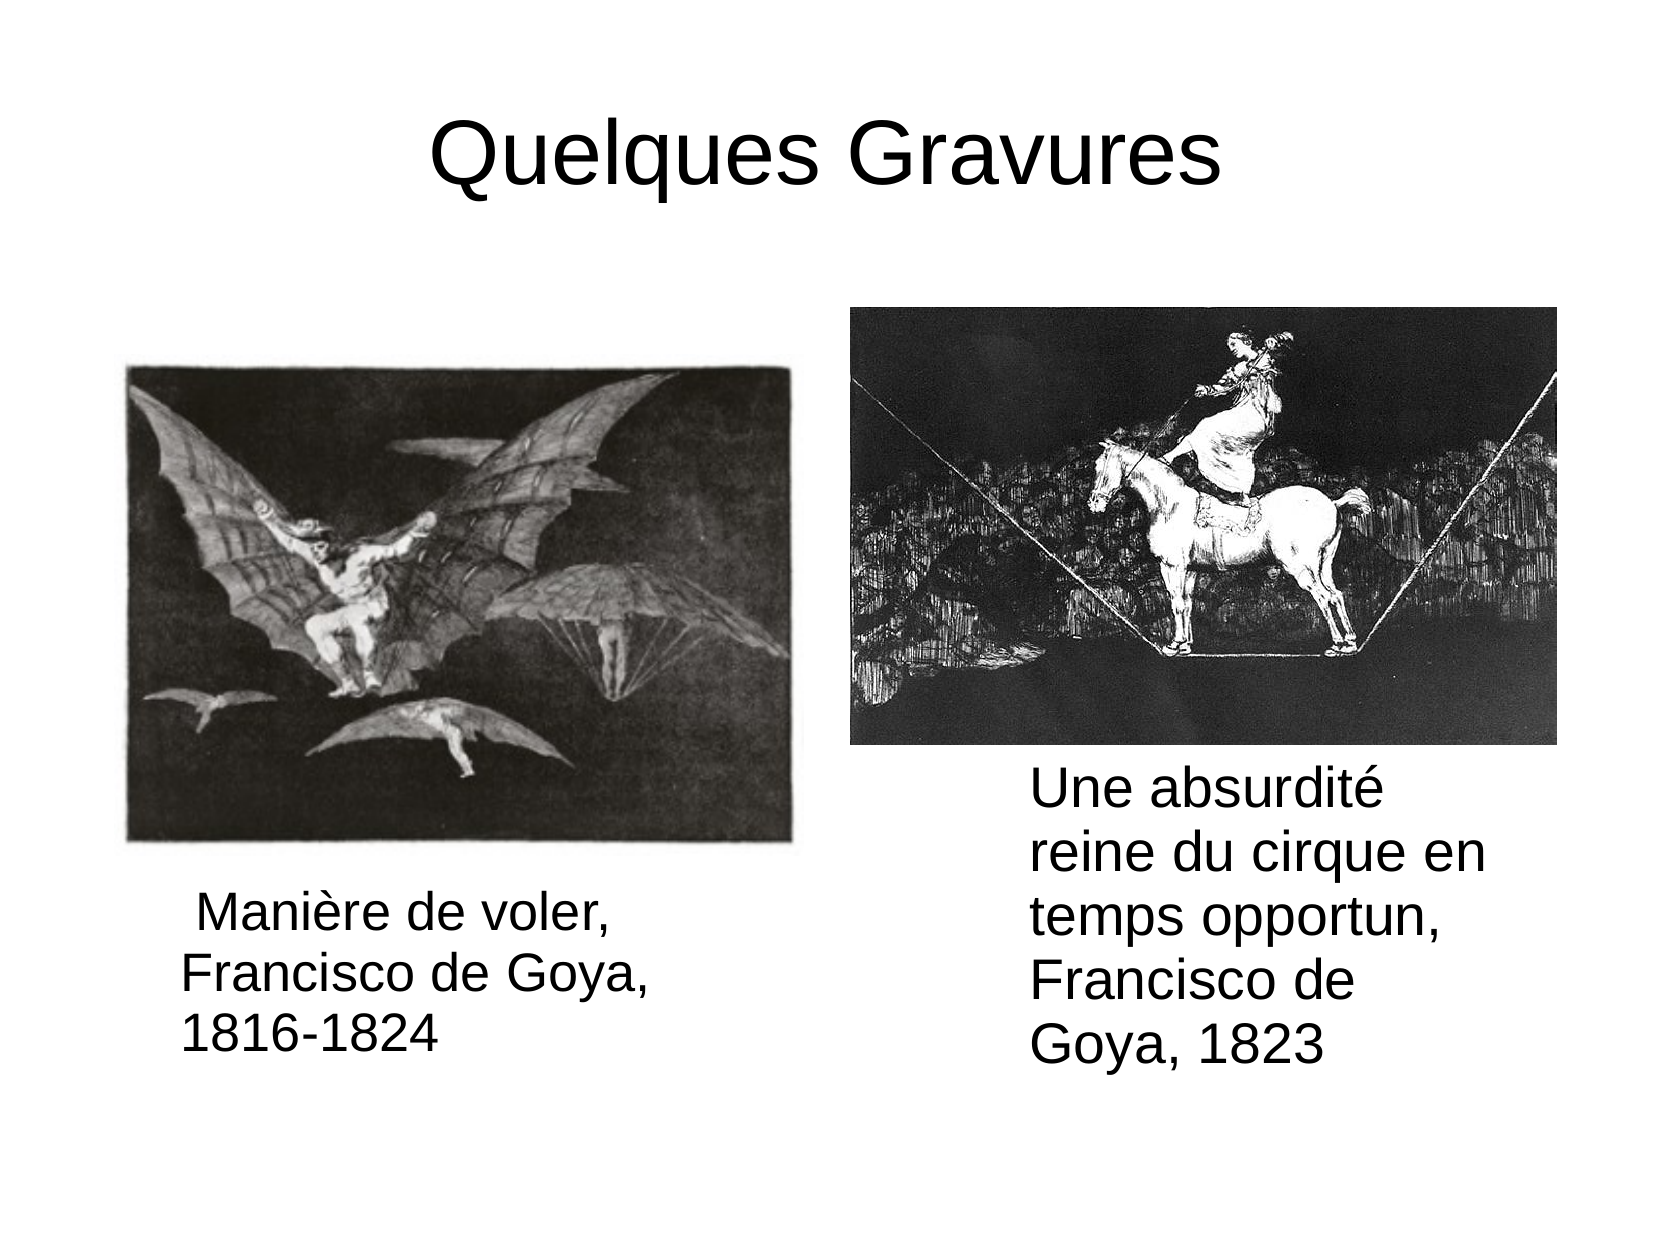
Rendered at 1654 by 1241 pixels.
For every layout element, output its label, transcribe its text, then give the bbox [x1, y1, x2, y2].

picture [850, 307, 1557, 745]
title Quelques Gravures [82, 49, 1571, 257]
text_box Manière de voler, Francisco de Goya, 1816-1824 [165, 874, 693, 1125]
text_box Une absurdité reine du cirque en temps opportun, Francisco de Goya, 1823 [968, 755, 1489, 1134]
picture [114, 354, 804, 856]
